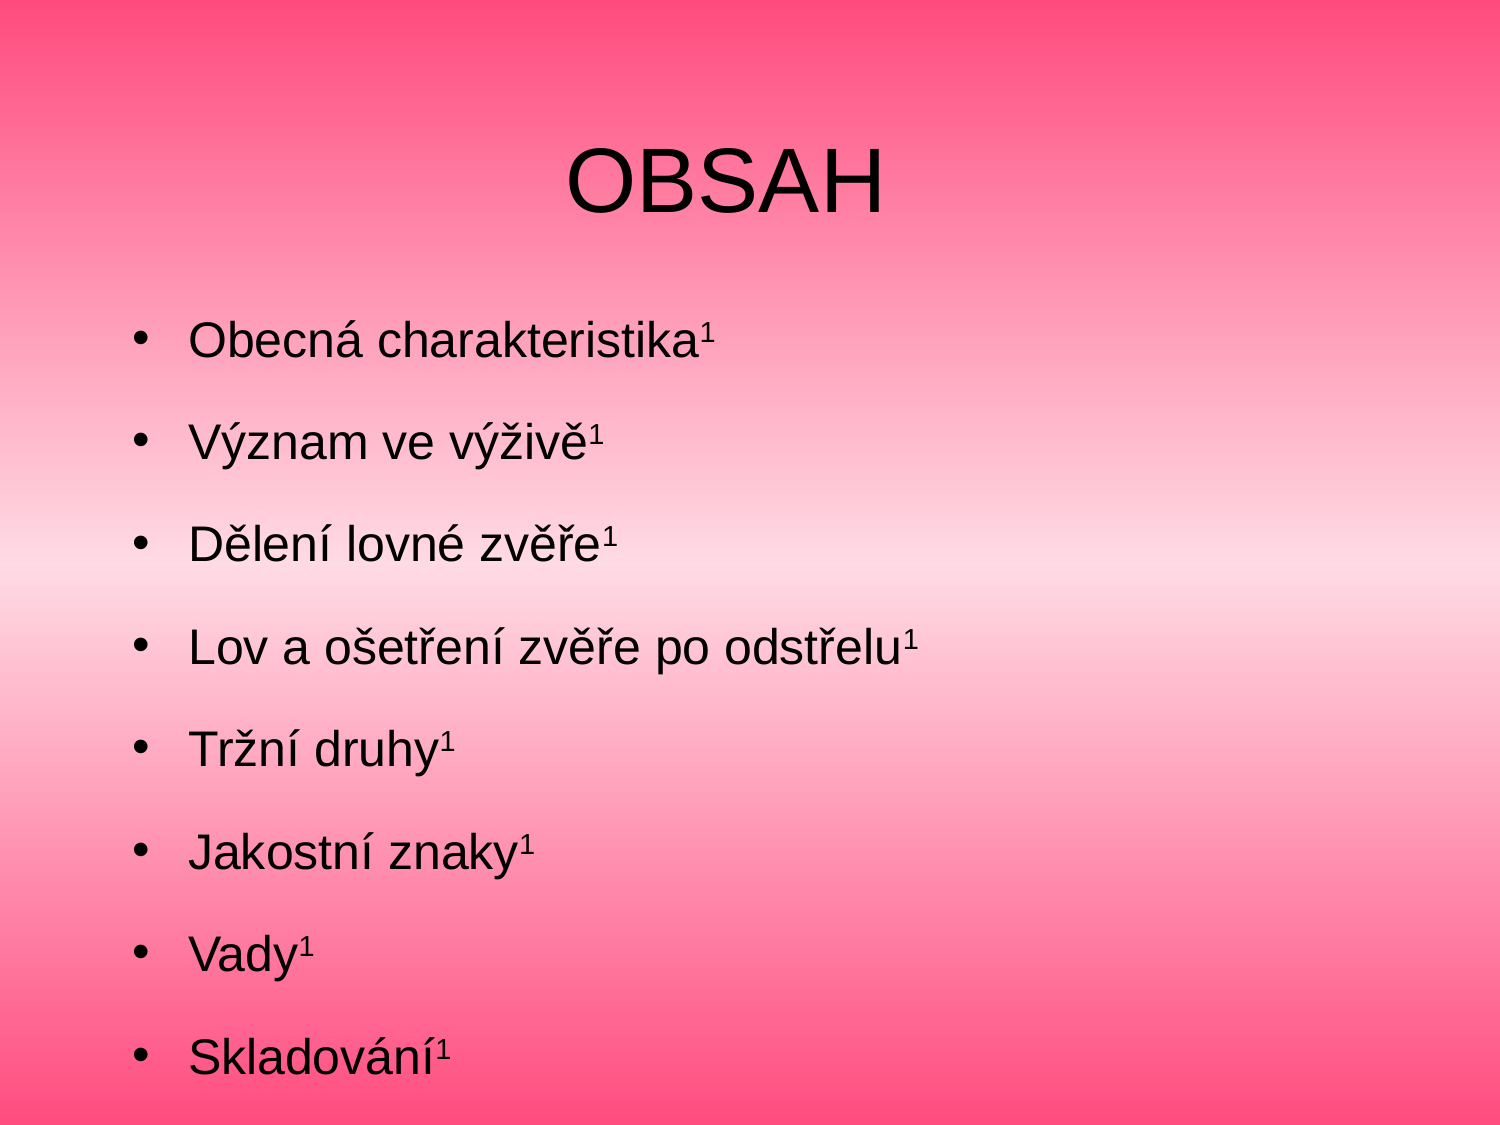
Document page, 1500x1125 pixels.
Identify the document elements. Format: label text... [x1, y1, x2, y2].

list Obecná charakteristika1 Význam ve výživě1 Dělení lovné zvěře1 Lov a ošetření zvěře po odstřelu1 Tržní druhy1 Jakostní znaky1 Vady1 Skladování1 [117, 269, 1369, 1125]
title OBSAH [88, 93, 1364, 258]
